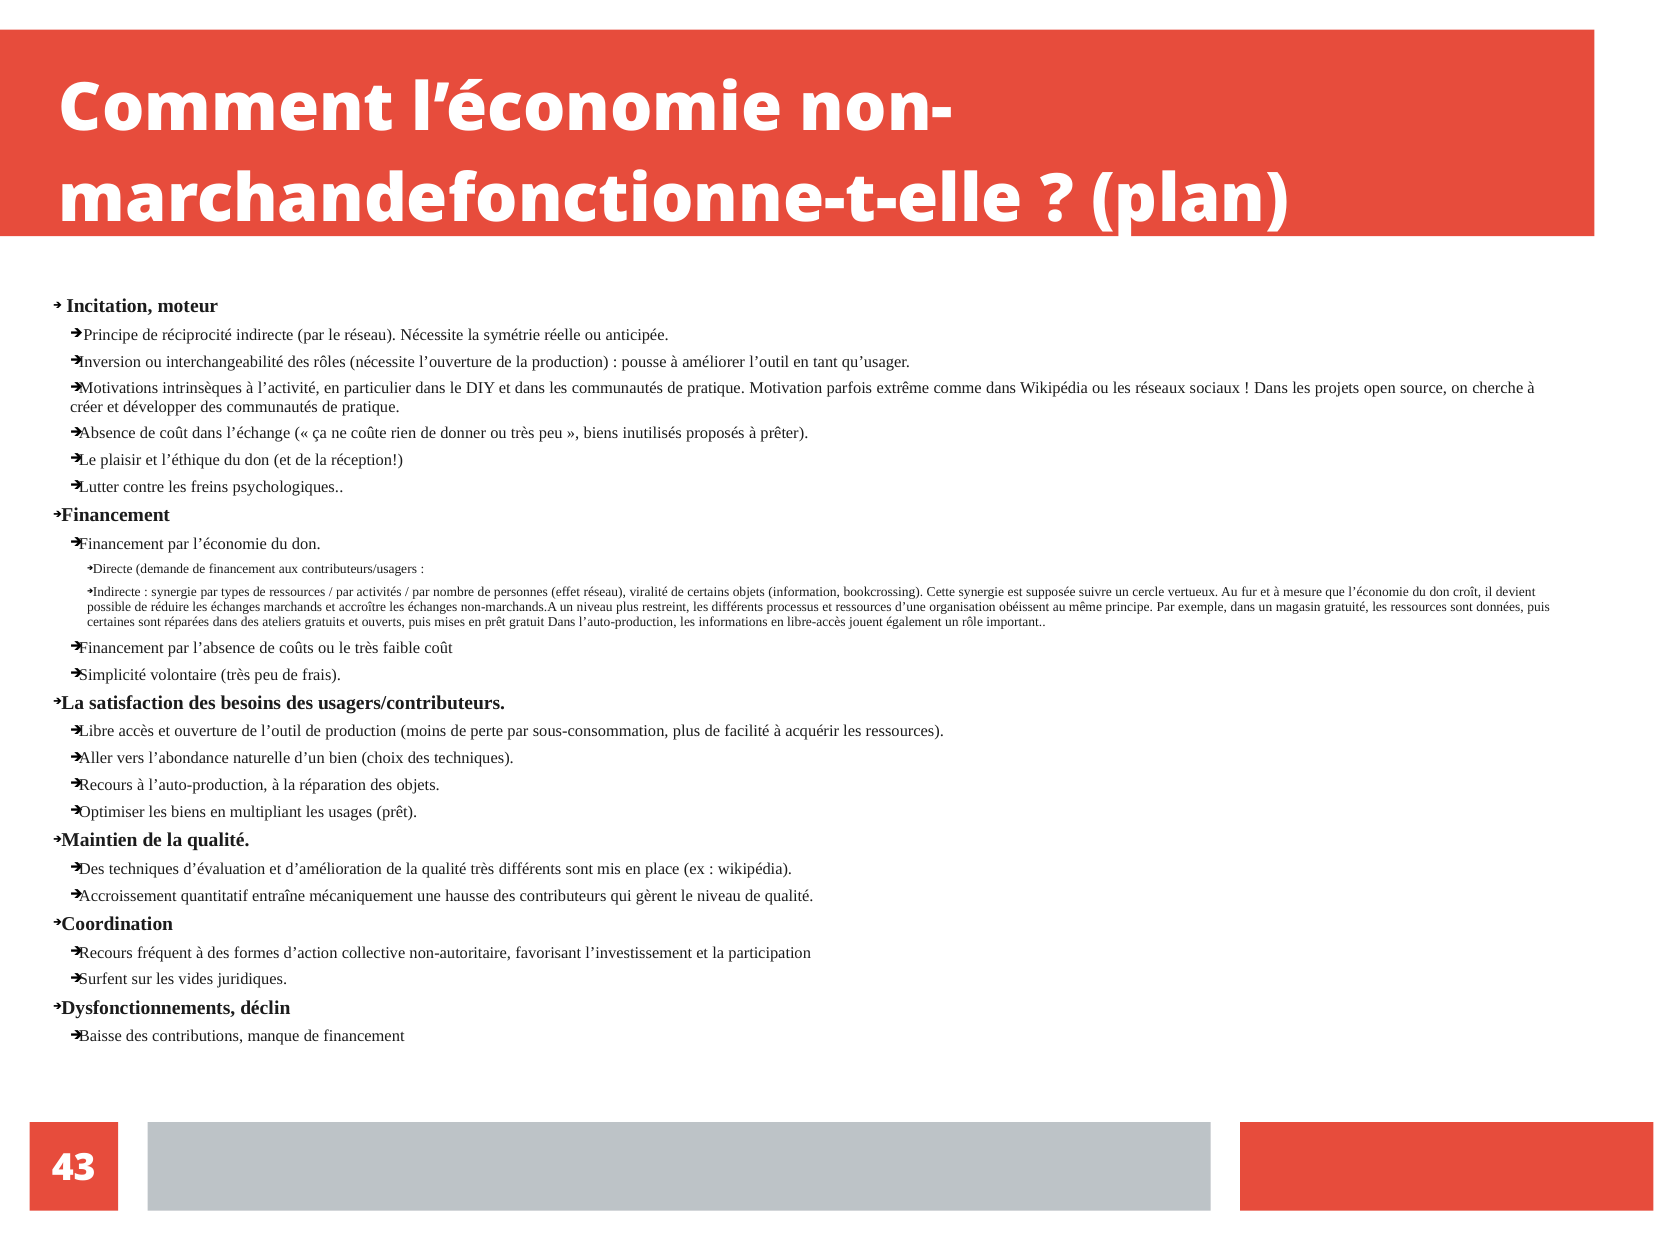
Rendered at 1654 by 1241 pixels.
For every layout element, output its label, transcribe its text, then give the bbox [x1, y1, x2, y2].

title Comment l’économie non-marchandefonctionne-t-elle ? (plan) [59, 59, 1595, 207]
list Incitation, moteur Principe de réciprocité indirecte (par le réseau). Nécessite la symétrie réelle ou anticipée. Inversion ou interchangeabilité des rôles (nécessite l’ouverture de la production) : pousse à améliorer l’outil en tant qu’usager. Motivations intrinsèques à l’activité, en particulier dans le DIY et dans les communautés de pratique. Motivation parfois extrême comme dans Wikipédia ou les réseaux sociaux ! Dans les projets open source, on cherche à créer et développer des communautés de pratique. Absence de coût dans l’échange (« ça ne coûte rien de donner ou très peu », biens inutilisés proposés à prêter). Le plaisir et l’éthique du don (et de la réception!) Lutter contre les freins psychologiques.. Financement Financement par l’économie du don. Directe (demande de financement aux contributeurs/usagers : Indirecte : synergie par types de ressources / par activités / par nombre de personnes (effet réseau), viralité de certains objets (information, bookcrossing). Cette synergie est supposée suivre un cercle vertueux. Au fur et à mesure que l’économie du don croît, il devient possible de réduire les échanges marchands et accroître les échanges non-marchands.A un niveau plus restreint, les différents processus et ressources d’une organisation obéissent au même principe. Par exemple, dans un magasin gratuité, les ressources sont données, puis certaines sont réparées dans des ateliers gratuits et ouverts, puis mises en prêt gratuit Dans l’auto-production, les informations en libre-accès jouent également un rôle important.. Financement par l’absence de coûts ou le très faible coût Simplicité volontaire (très peu de frais). La satisfaction des besoins des usagers/contributeurs. Libre accès et ouverture de l’outil de production (moins de perte par sous-consommation, plus de facilité à acquérir les ressources). Aller vers l’abondance naturelle d’un bien (choix des techniques). Recours à l’auto-production, à la réparation des objets. Optimiser les biens en multipliant les usages (prêt). Maintien de la qualité. Des techniques d’évaluation et d’amélioration de la qualité très différents sont mis en place (ex : wikipédia). Accroissement quantitatif entraîne mécaniquement une hausse des contributeurs qui gèrent le niveau de qualité. Coordination Recours fréquent à des formes d’action collective non-autoritaire, favorisant l’investissement et la participation Surfent sur les vides juridiques. Dysfonctionnements, déclin Baisse des contributions, manque de financement [53, 295, 1560, 1063]
